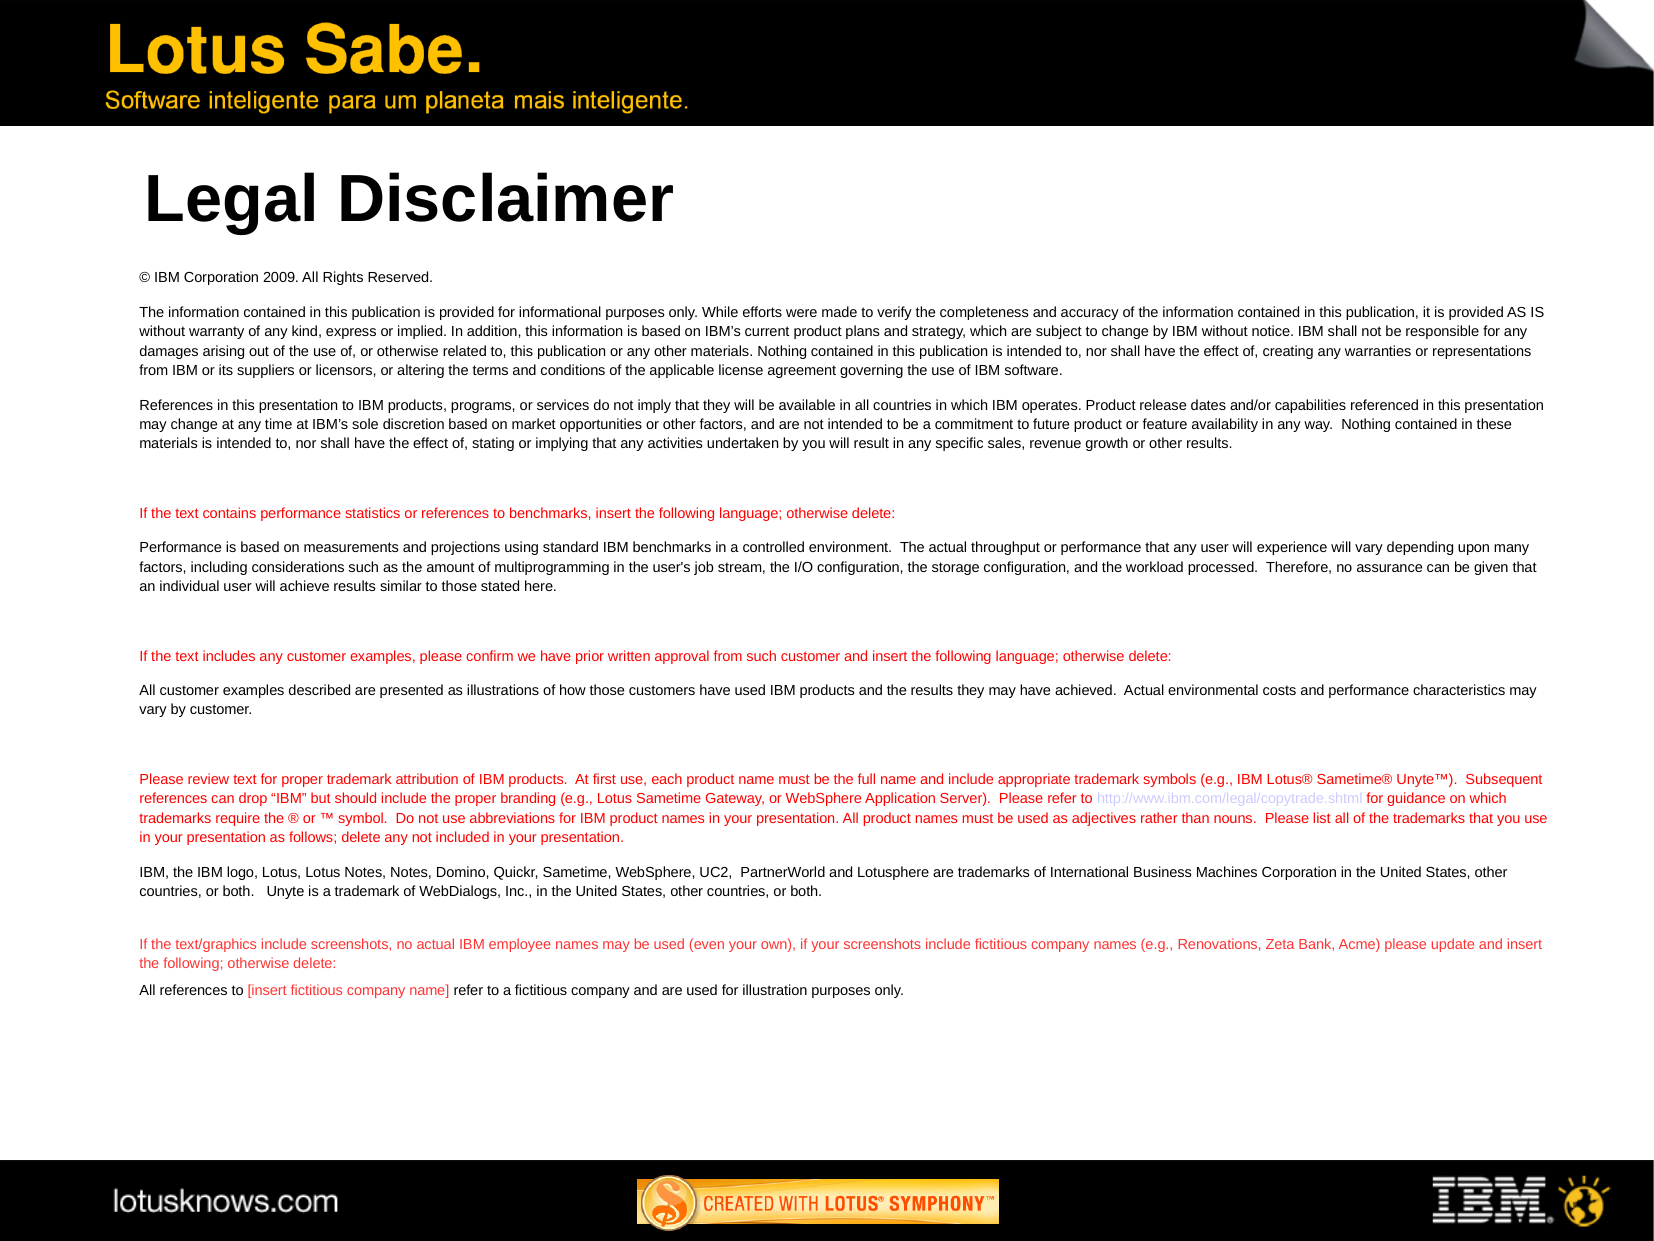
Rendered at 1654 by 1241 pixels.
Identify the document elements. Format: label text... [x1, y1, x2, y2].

title Legal Disclaimer [145, 143, 1513, 266]
picture [1552, 1160, 1654, 1241]
list © IBM Corporation 2009. All Rights Reserved. The information contained in this publication is provided for informational purposes only. While efforts were made to verify the completeness and accuracy of the information contained in this publication, it is provided AS IS without warranty of any kind, express or implied. In addition, this information is based on IBM’s current product plans and strategy, which are subject to change by IBM without notice. IBM shall not be responsible for any damages arising out of the use of, or otherwise related to, this publication or any other materials. Nothing contained in this publication is intended to, nor shall have the effect of, creating any warranties or representations from IBM or its suppliers or licensors, or altering the terms and conditions of the applicable license agreement governing the use of IBM software. References in this presentation to IBM products, programs, or services do not imply that they will be available in all countries in which IBM operates. Product release dates and/or capabilities referenced in this presentation may change at any time at IBM’s sole discretion based on market opportunities or other factors, and are not intended to be a commitment to future product or feature availability in any way. Nothing contained in these materials is intended to, nor shall have the effect of, stating or implying that any activities undertaken by you will result in any specific sales, revenue growth or other results. If the text contains performance statistics or references to benchmarks, insert the following language; otherwise delete: Performance is based on measurements and projections using standard IBM benchmarks in a controlled environment. The actual throughput or performance that any user will experience will vary depending upon many factors, including considerations such as the amount of multiprogramming in the user's job stream, the I/O configuration, the storage configuration, and the workload processed. Therefore, no assurance can be given that an individual user will achieve results similar to those stated here. If the text includes any customer examples, please confirm we have prior written approval from such customer and insert the following language; otherwise delete: All customer examples described are presented as illustrations of how those customers have used IBM products and the results they may have achieved. Actual environmental costs and performance characteristics may vary by customer. Please review text for proper trademark attribution of IBM products. At first use, each product name must be the full name and include appropriate trademark symbols (e.g., IBM Lotus® Sametime® Unyte™). Subsequent references can drop “IBM” but should include the proper branding (e.g., Lotus Sametime Gateway, or WebSphere Application Server). Please refer to http://www.ibm.com/legal/copytrade.shtml for guidance on which trademarks require the ® or ™ symbol. Do not use abbreviations for IBM product names in your presentation. All product names must be used as adjectives rather than nouns. Please list all of the trademarks that you use in your presentation as follows; delete any not included in your presentation. IBM, the IBM logo, Lotus, Lotus Notes, Notes, Domino, Quickr, Sametime, WebSphere, UC2, PartnerWorld and Lotusphere are trademarks of International Business Machines Corporation in the United States, other countries, or both. Unyte is a trademark of WebDialogs, Inc., in the United States, other countries, or both. If the text/graphics include screenshots, no actual IBM employee names may be used (even your own), if your screenshots include fictitious company names (e.g., Renovations, Zeta Bank, Acme) please update and insert the following; otherwise delete: All references to [insert fictitious company name] refer to a fictitious company and are used for illustration purposes only. [139, 266, 1552, 1241]
picture [0, 0, 1654, 126]
picture [0, 1160, 139, 1241]
